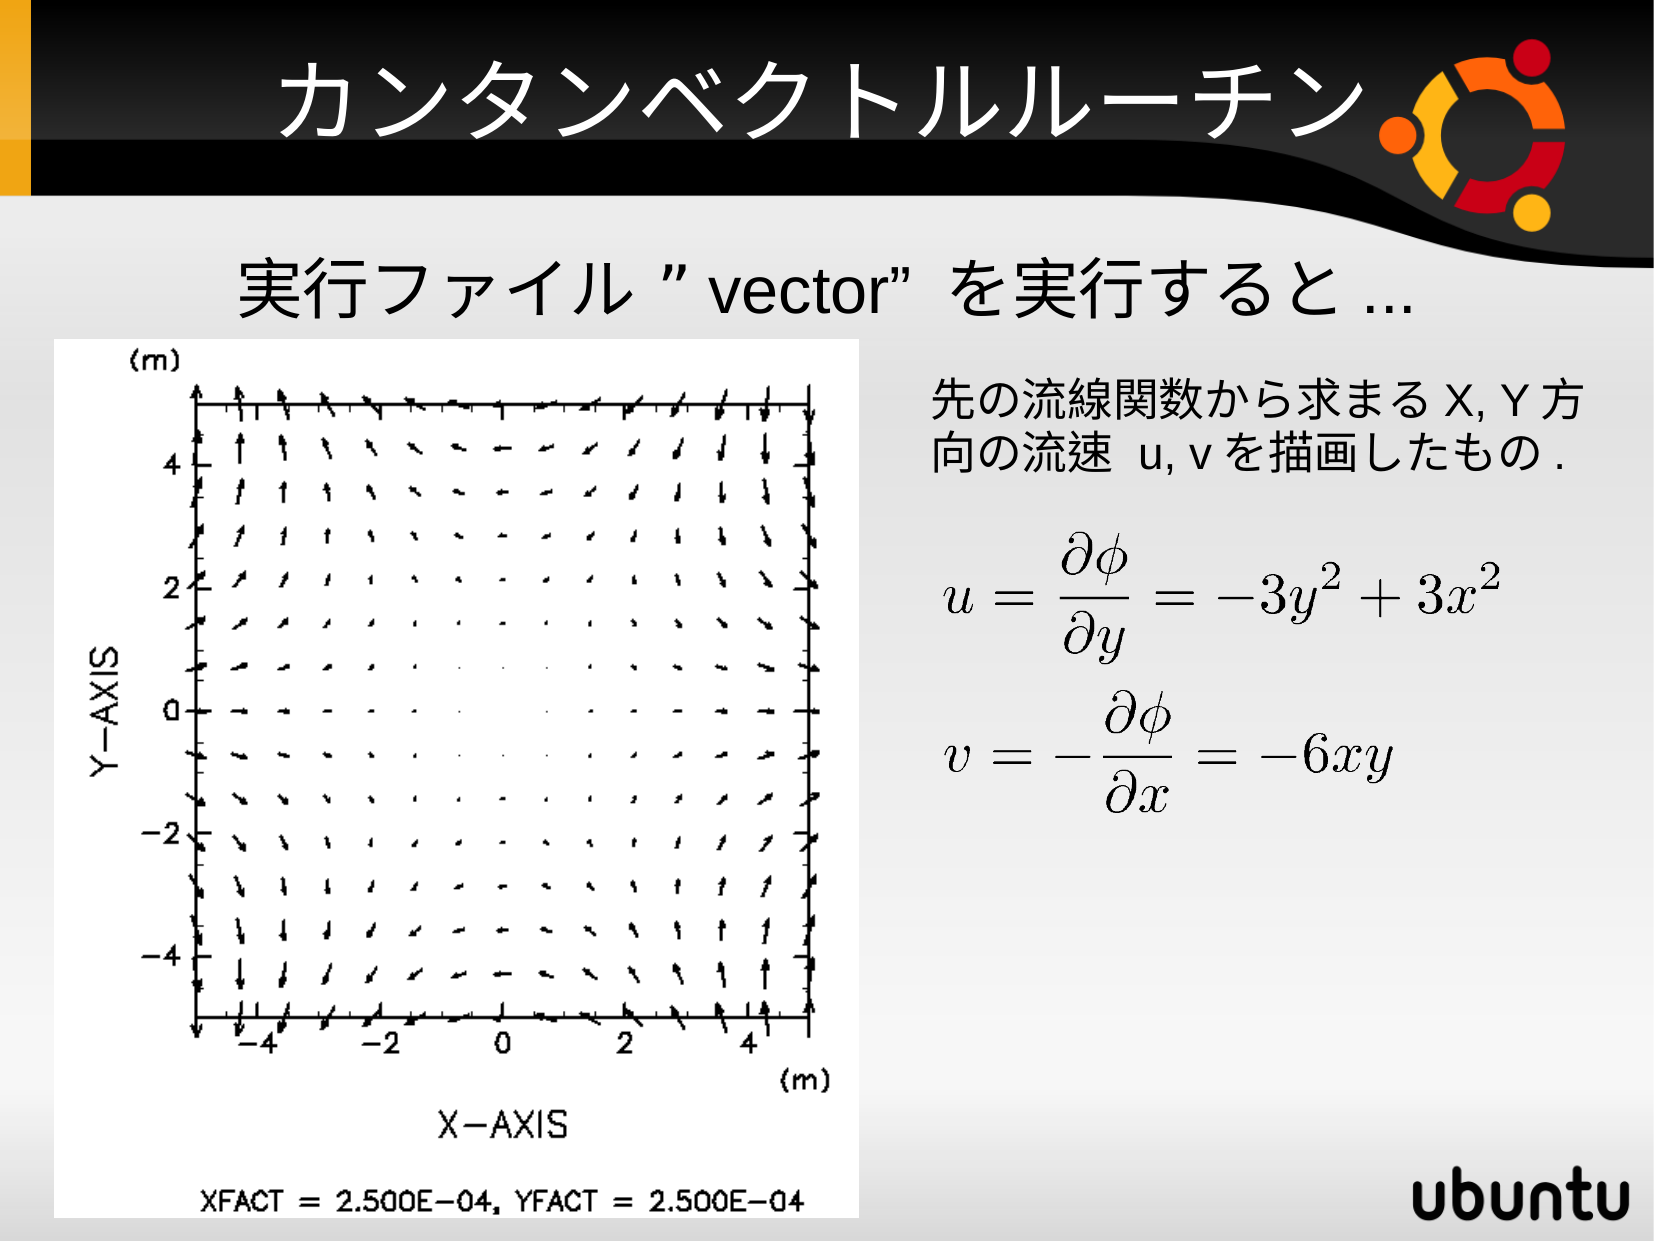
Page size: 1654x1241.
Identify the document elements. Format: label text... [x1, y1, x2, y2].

subtitle 実行ファイル ”vector” を実行すると... [82, 232, 1571, 349]
text_box 先の流線関数から求まるX, Y方向の流速 u, vを描画したもの. [915, 366, 1613, 498]
picture [0, 0, 1654, 1241]
title カンタンベクトルルーチン [76, 7, 1565, 200]
